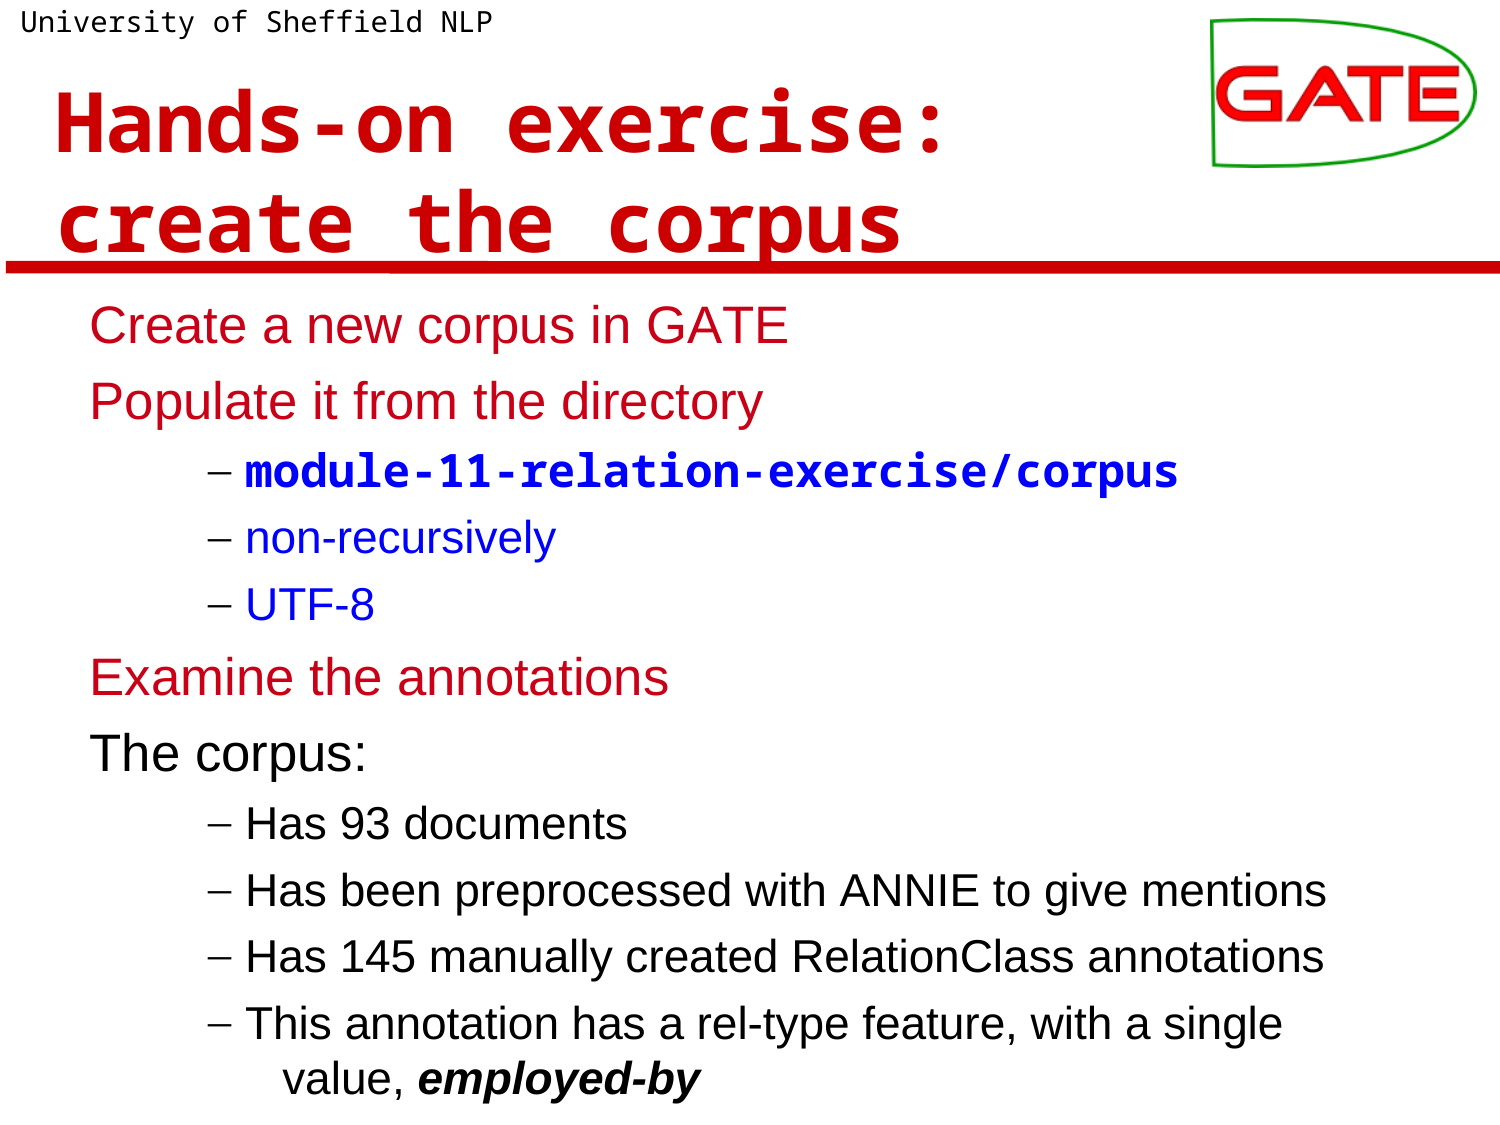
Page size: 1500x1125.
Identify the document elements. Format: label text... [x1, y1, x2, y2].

title Hands-on exercise: create the corpus [41, 30, 1391, 277]
list Create a new corpus in GATE Populate it from the directory module-11-relation-exercise/corpus non-recursively UTF-8 Examine the annotations The corpus: Has 93 documents Has been preprocessed with ANNIE to give mentions Has 145 manually created RelationClass annotations This annotation has a rel-type feature, with a single value, employed-by [75, 282, 1425, 1113]
picture [1210, 18, 1477, 168]
